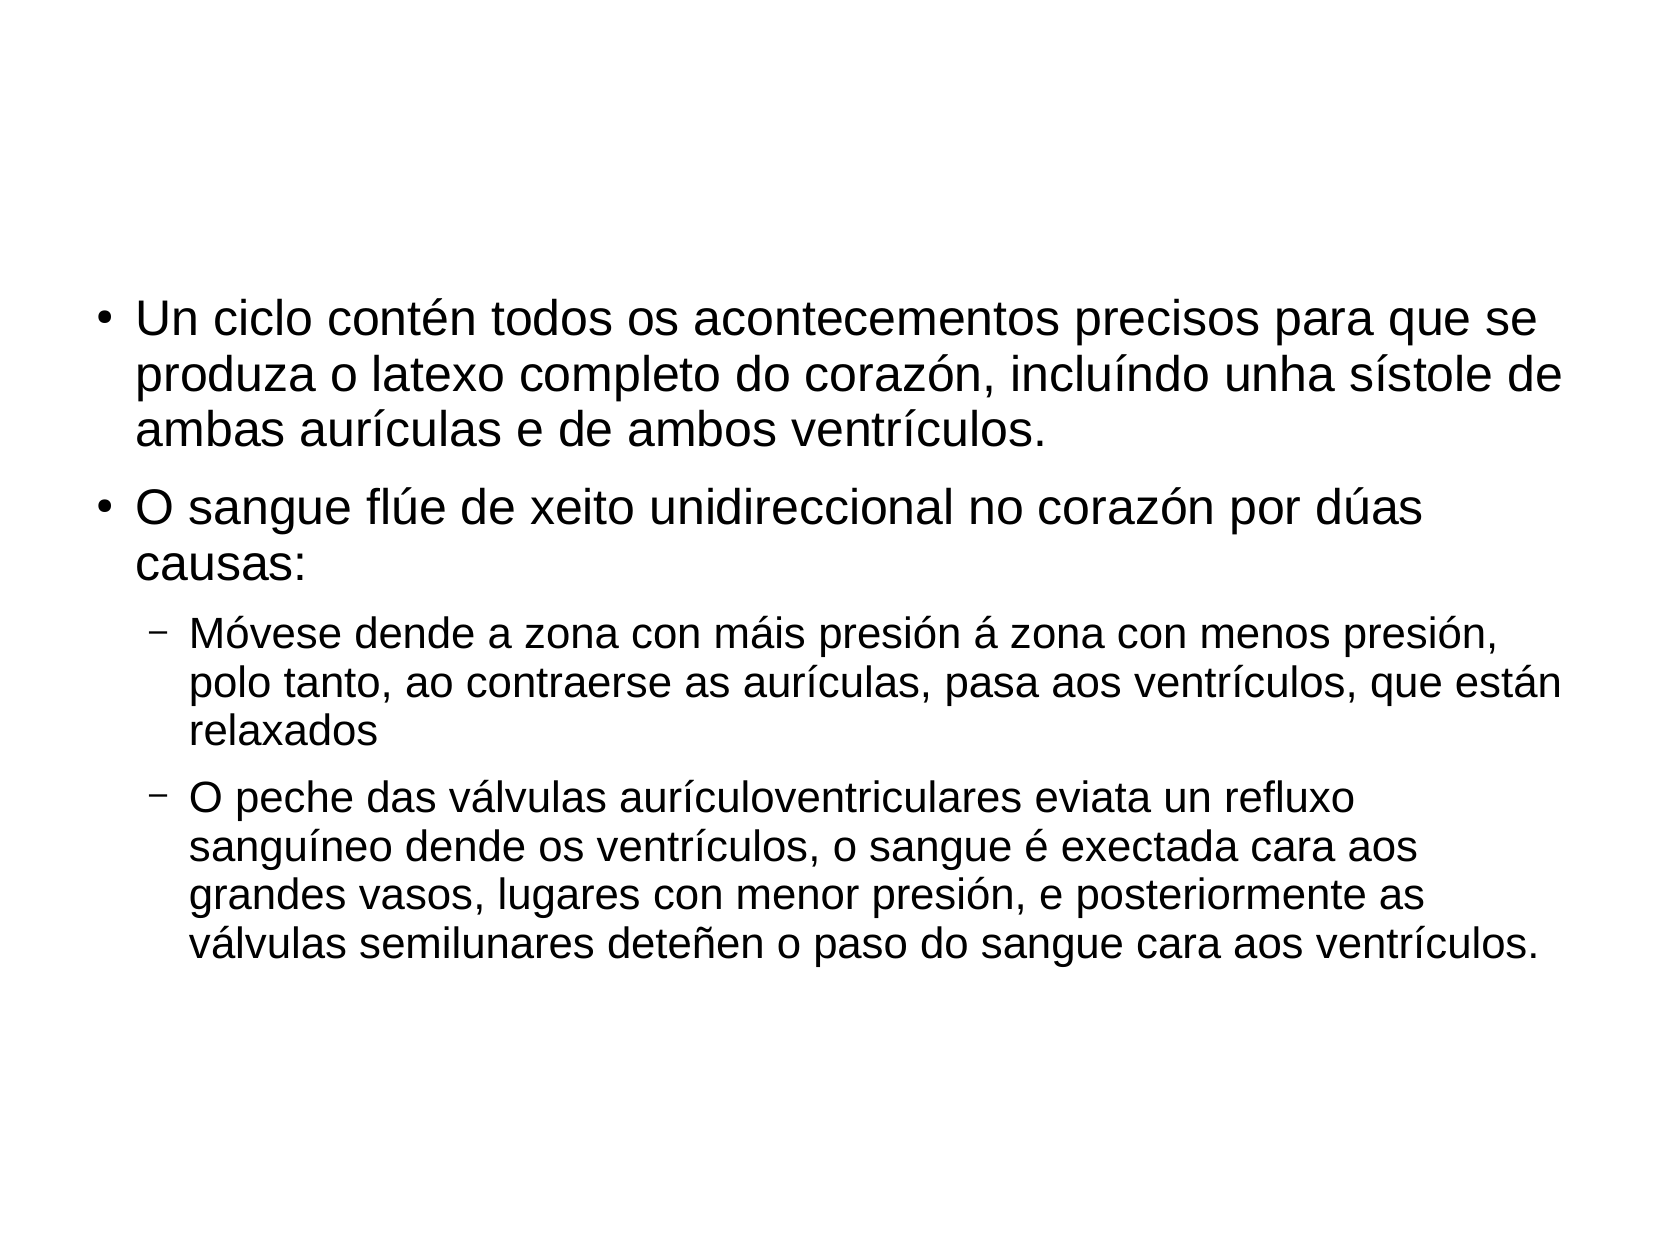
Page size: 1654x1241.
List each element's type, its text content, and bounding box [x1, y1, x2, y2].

list Un ciclo contén todos os acontecementos precisos para que se produza o latexo completo do corazón, incluíndo unha sístole de ambas aurículas e de ambos ventrículos. O sangue flúe de xeito unidireccional no corazón por dúas causas: Móvese dende a zona con máis presión á zona con menos presión, polo tanto, ao contraerse as aurículas, pasa aos ventrículos, que están relaxados O peche das válvulas aurículoventriculares eviata un refluxo sanguíneo dende os ventrículos, o sangue é exectada cara aos grandes vasos, lugares con menor presión, e posteriormente as válvulas semilunares deteñen o paso do sangue cara aos ventrículos. [82, 290, 1571, 1010]
